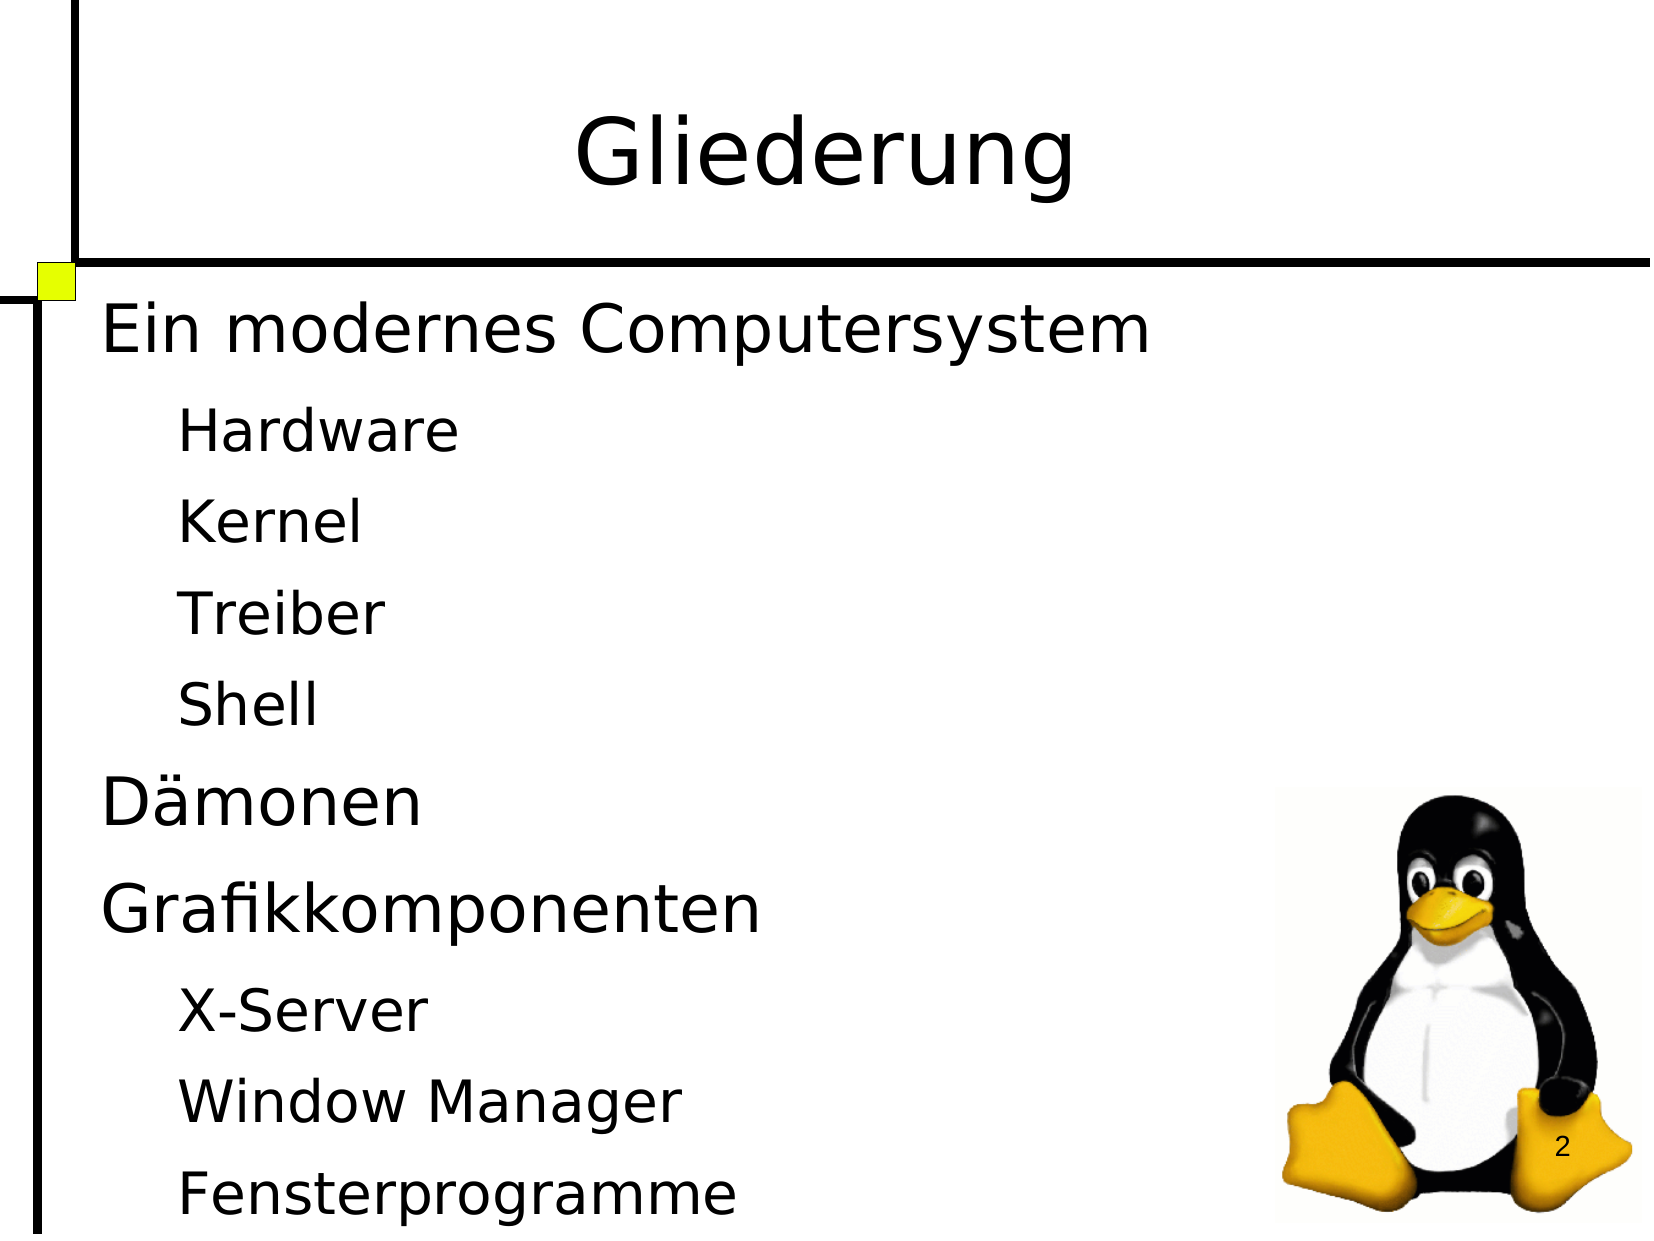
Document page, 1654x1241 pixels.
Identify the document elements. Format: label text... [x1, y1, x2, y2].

picture [1571, 787, 1642, 1223]
title Gliederung [82, 49, 1571, 257]
list Ein modernes Computersystem Hardware Kernel Treiber Shell Dämonen Grafikkomponenten X-Server Window Manager Fensterprogramme [82, 290, 1571, 1229]
